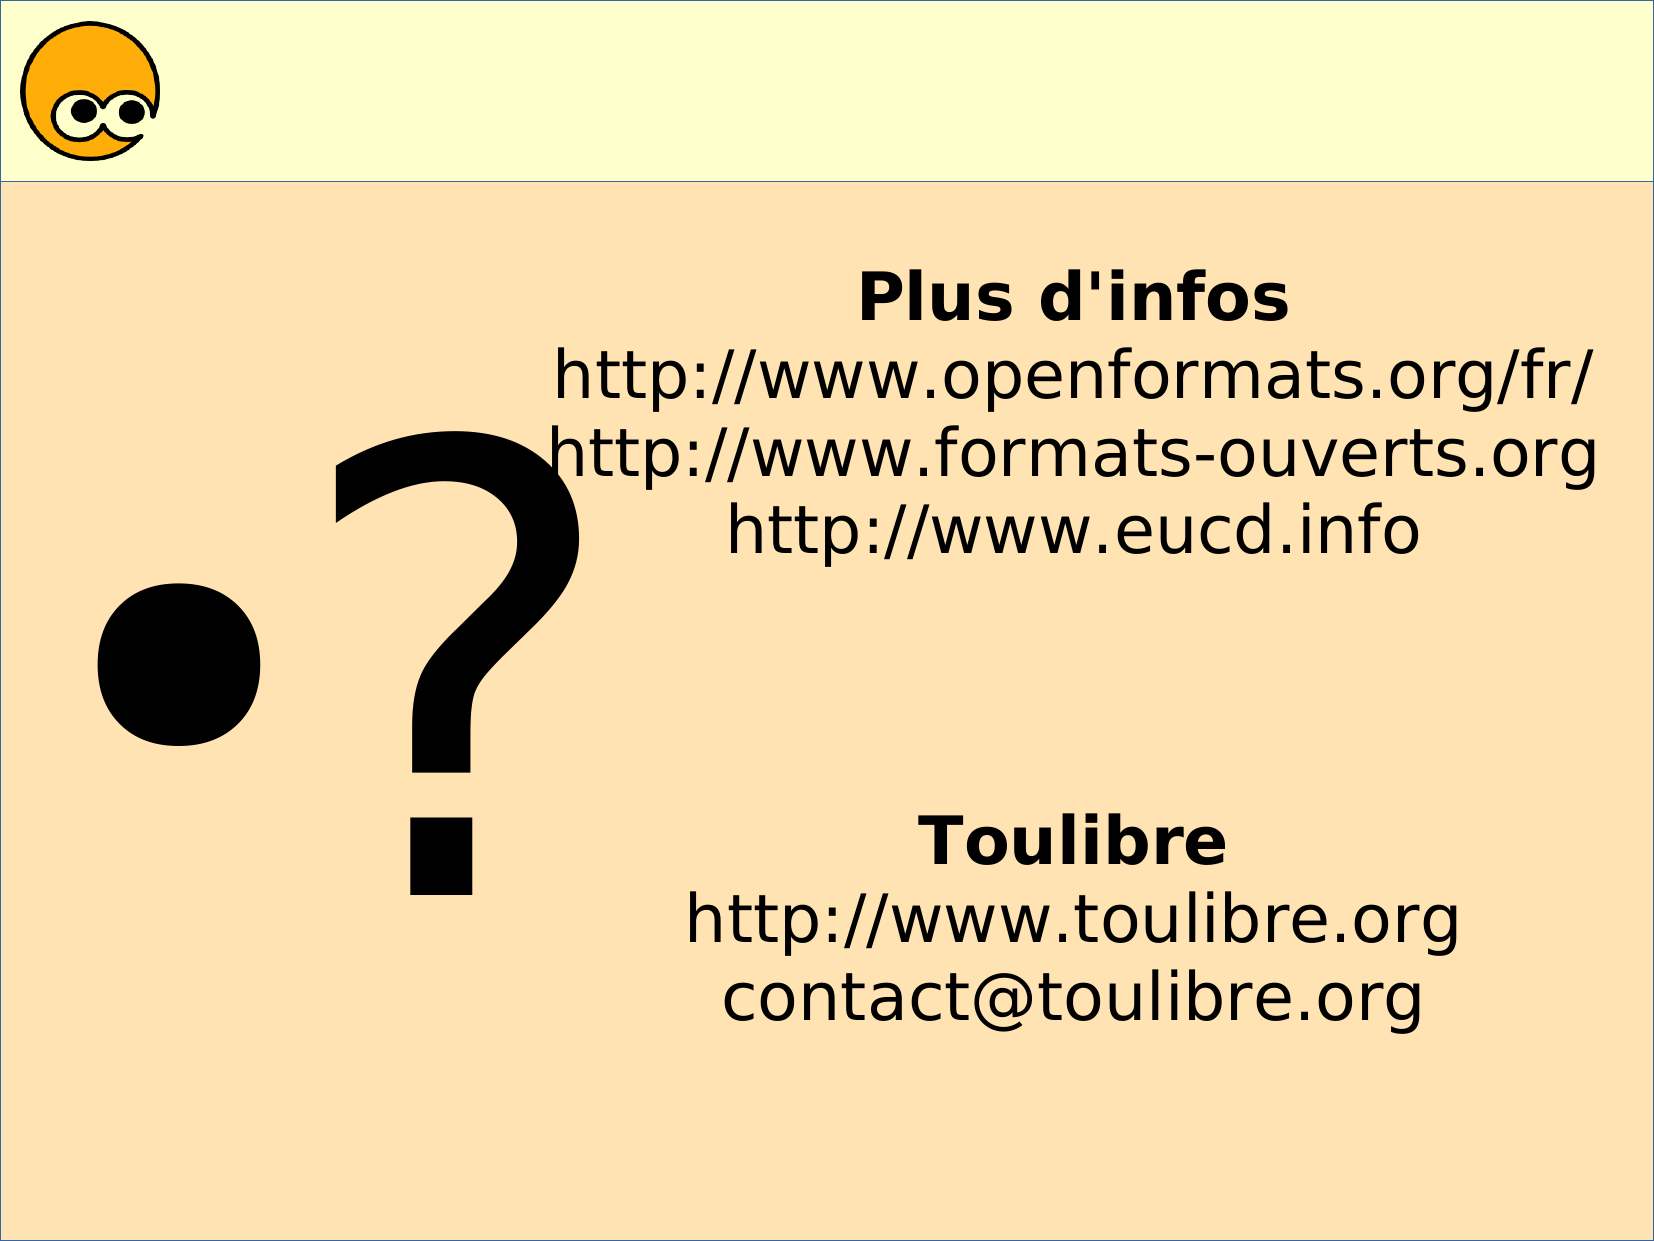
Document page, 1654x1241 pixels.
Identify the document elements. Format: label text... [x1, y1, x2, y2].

text_box Plus d'infos http://www.openformats.org/fr/ http://www.formats-ouverts.org http://www.eucd.info Toulibre http://www.toulibre.org contact@toulibre.org [530, 251, 1618, 1126]
picture [20, 21, 160, 161]
list ? [21, 314, 633, 1134]
